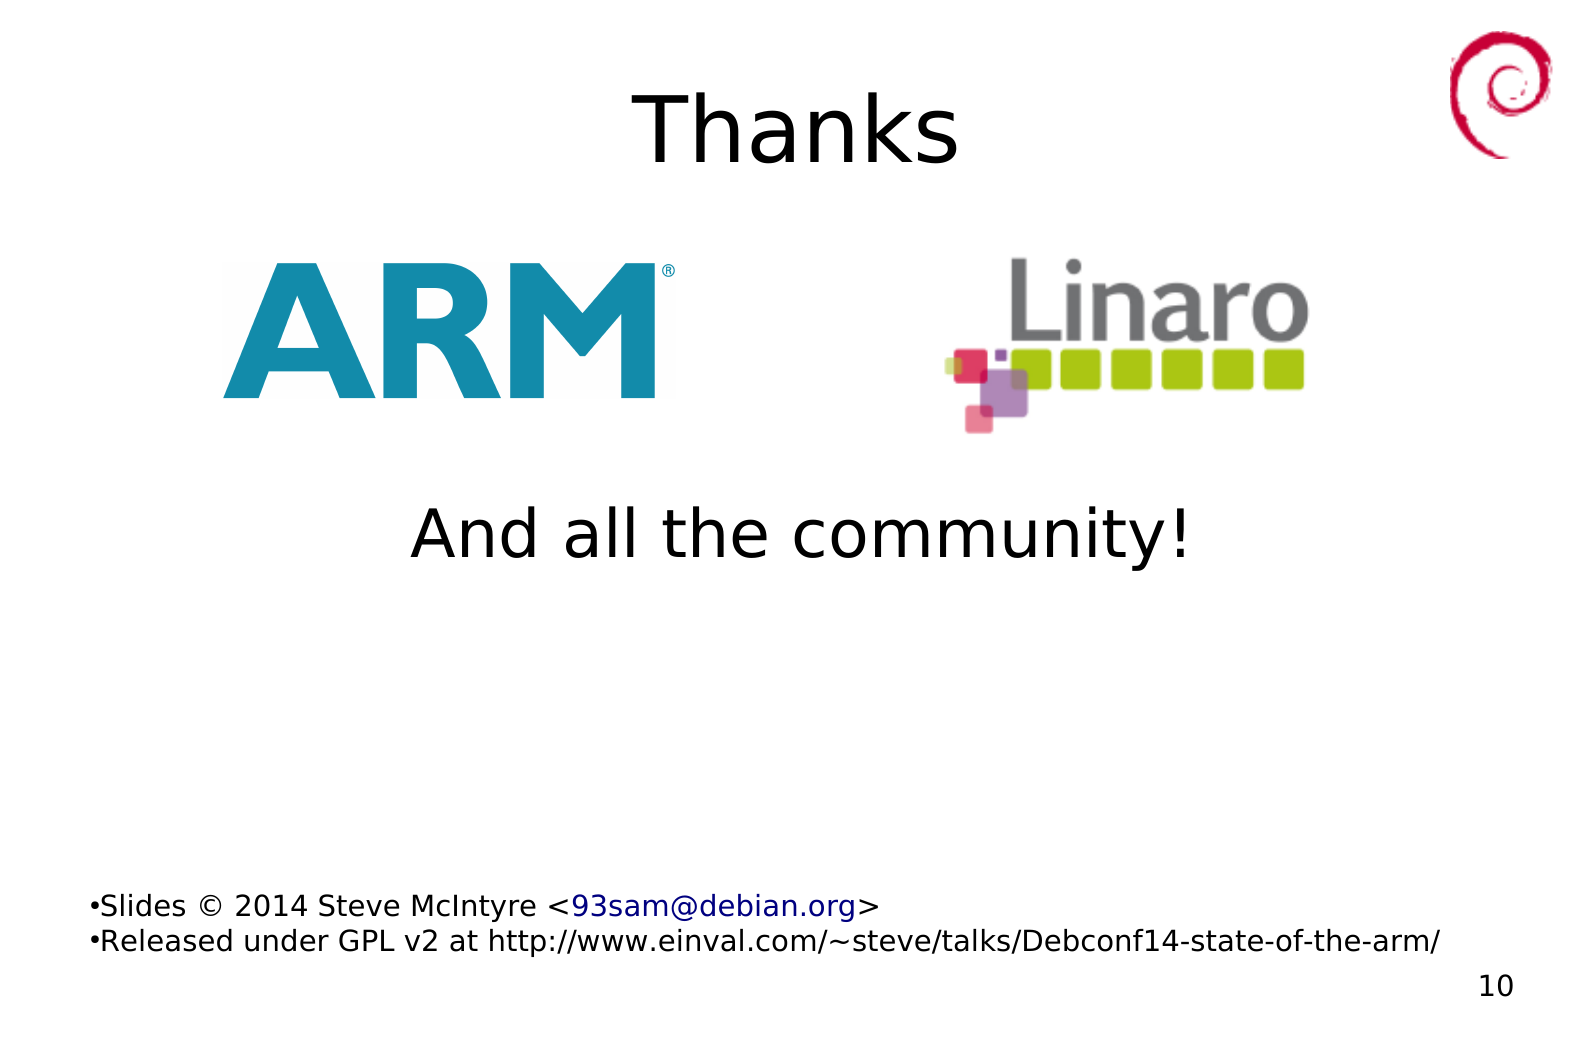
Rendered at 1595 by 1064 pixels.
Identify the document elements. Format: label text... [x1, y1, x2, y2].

title Thanks [79, 49, 1515, 213]
text_box And all the community! [378, 495, 1228, 574]
picture [1450, 31, 1555, 159]
picture [900, 187, 1351, 488]
picture [222, 262, 676, 399]
text_box Slides © 2014 Steve McIntyre <93sam@debian.org> Released under GPL v2 at http://www.einval.com/~steve/talks/Debconf14-state-of-the-arm/ [75, 882, 1463, 975]
